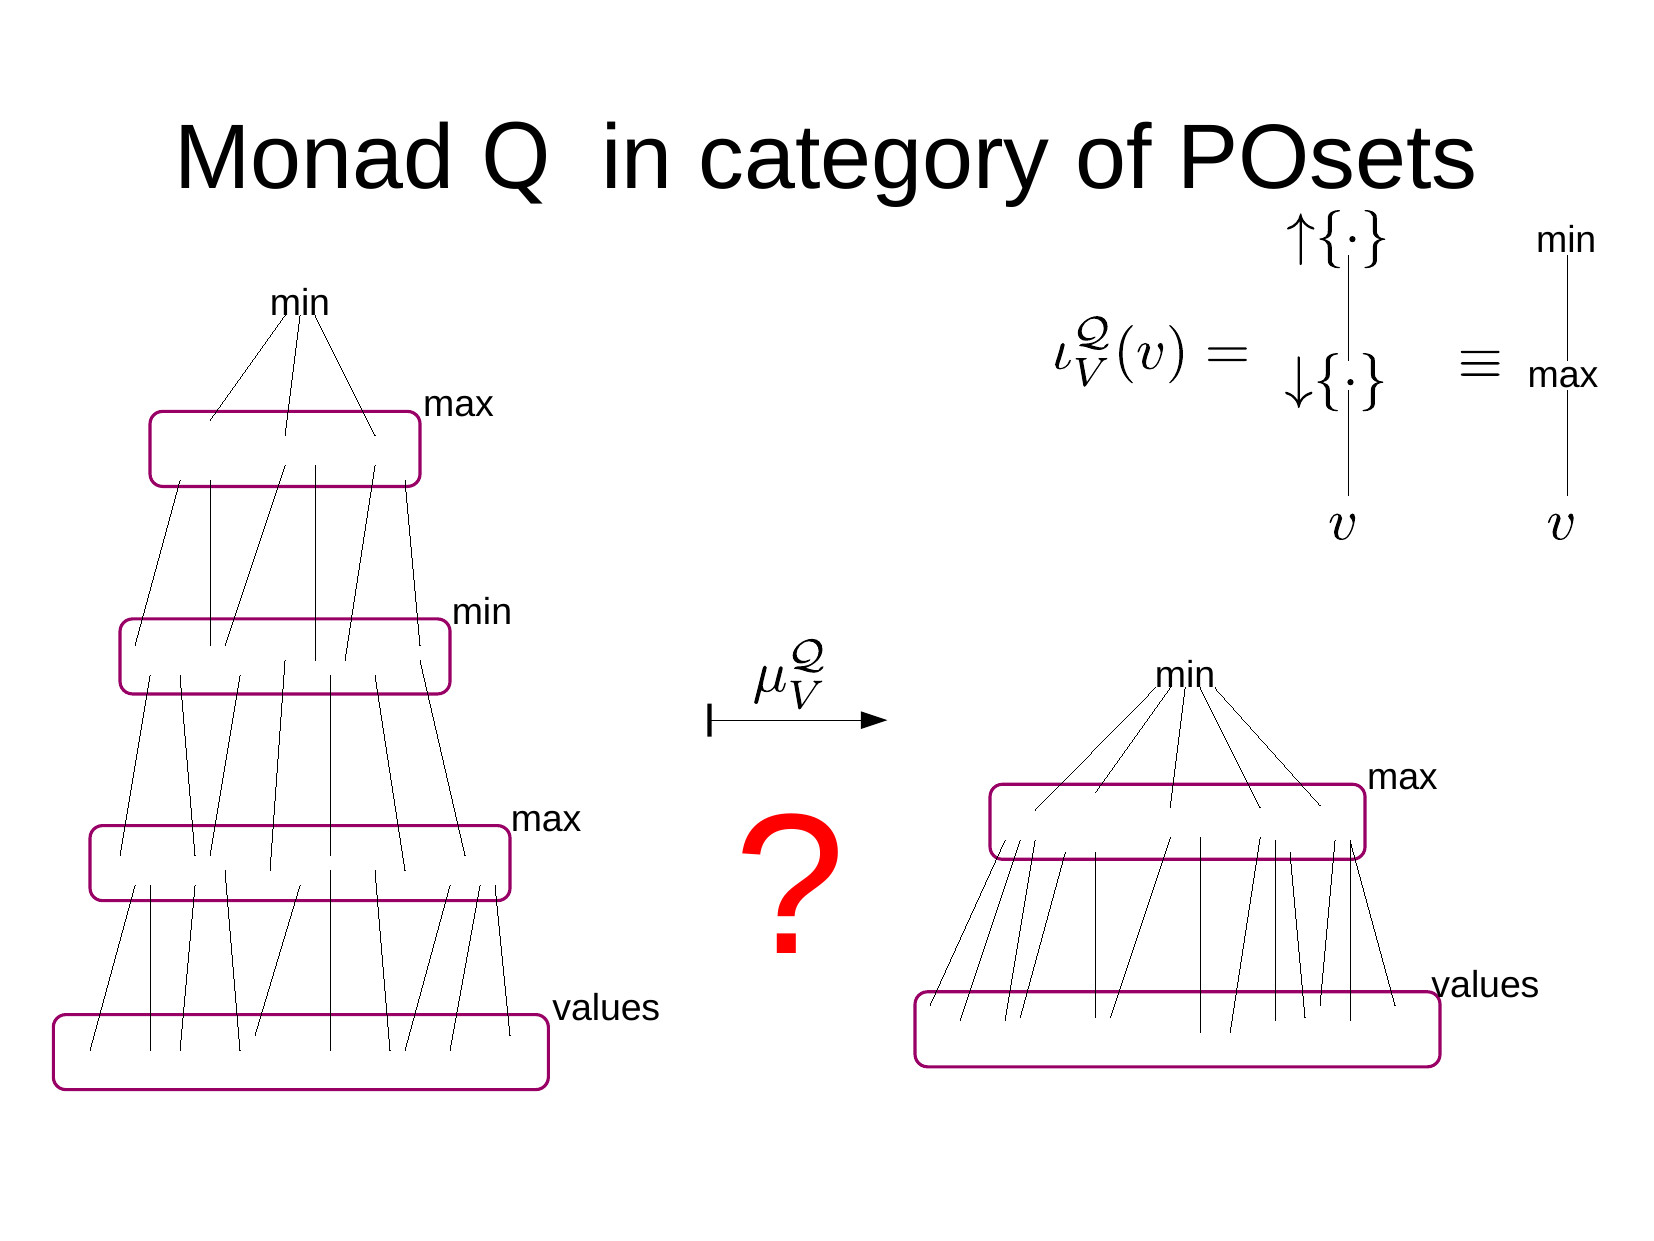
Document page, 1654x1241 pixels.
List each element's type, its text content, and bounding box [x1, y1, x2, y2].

text_box max [1512, 345, 1618, 403]
text_box [1284, 353, 1388, 412]
text_box ? [720, 765, 856, 1004]
text_box max [408, 375, 514, 433]
text_box values [537, 978, 691, 1036]
text_box max [496, 789, 602, 847]
text_box [752, 638, 826, 710]
text_box [1327, 513, 1359, 541]
text_box [1546, 513, 1577, 541]
text_box max [1352, 748, 1458, 806]
text_box min [437, 582, 543, 640]
text_box min [1140, 646, 1231, 704]
text_box [1051, 316, 1250, 387]
text_box min [1521, 210, 1612, 268]
text_box values [1416, 955, 1580, 1013]
text_box [1457, 350, 1503, 376]
title Monad Q in category of POsets [82, 49, 1571, 257]
text_box [1286, 210, 1390, 269]
text_box min [255, 273, 346, 331]
